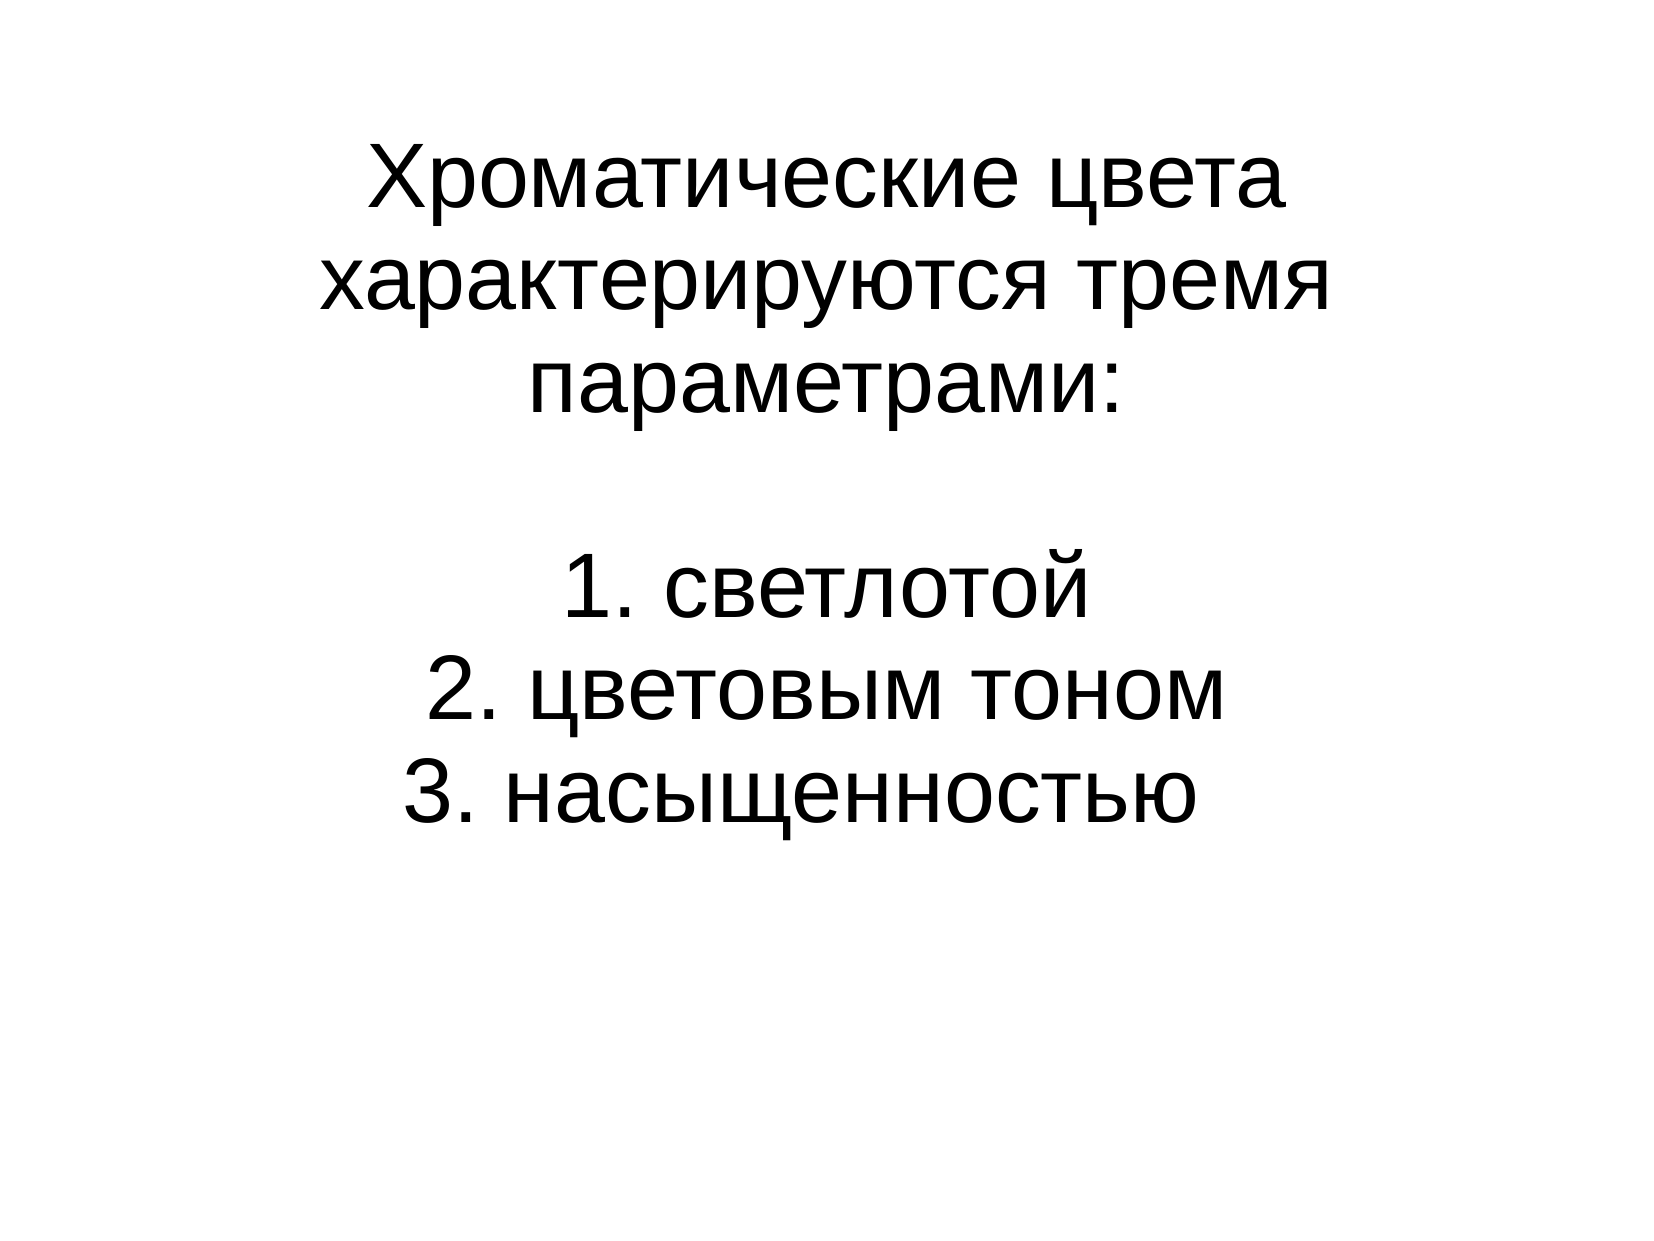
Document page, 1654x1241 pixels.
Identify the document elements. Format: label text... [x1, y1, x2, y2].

title Хроматические цвета характерируются тремя параметрами: 1. светлотой 2. цветовым тоном 3. насыщенностью [82, 50, 1571, 916]
